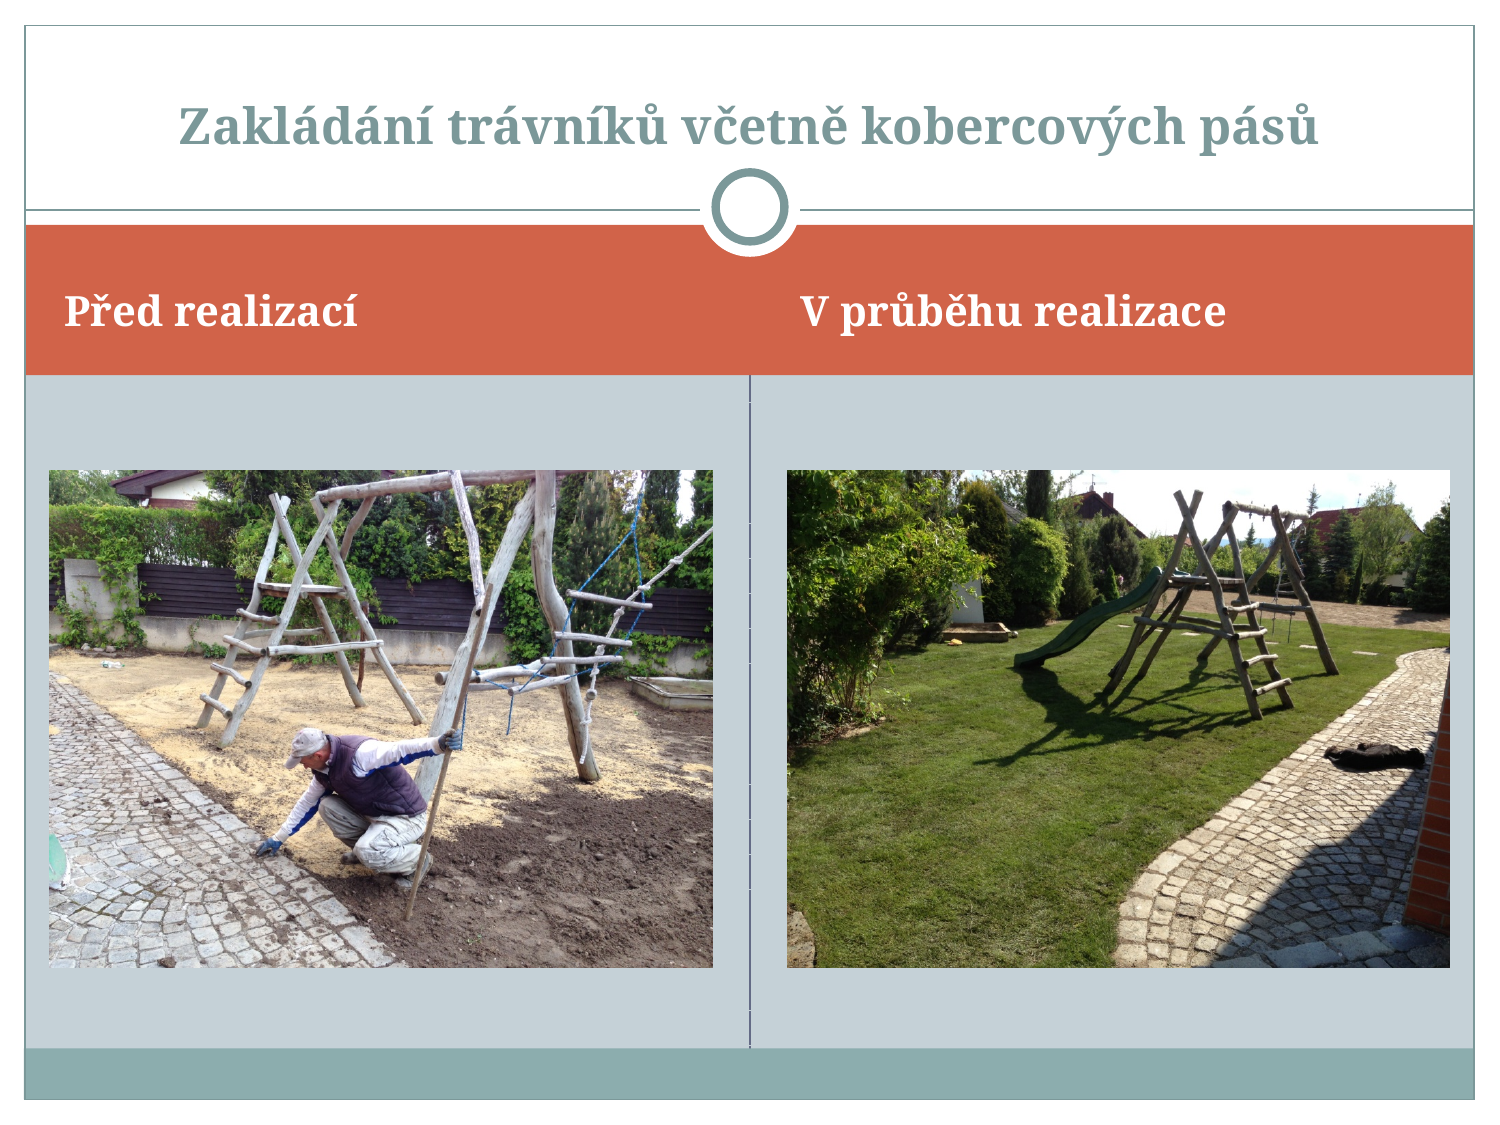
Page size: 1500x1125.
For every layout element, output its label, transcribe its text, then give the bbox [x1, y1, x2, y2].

picture [49, 470, 713, 968]
list V průběhu realizace [785, 249, 1449, 370]
title Zakládání trávníků včetně kobercových pásů [49, 37, 1450, 162]
list Před realizací [49, 249, 713, 371]
picture [787, 470, 1450, 968]
